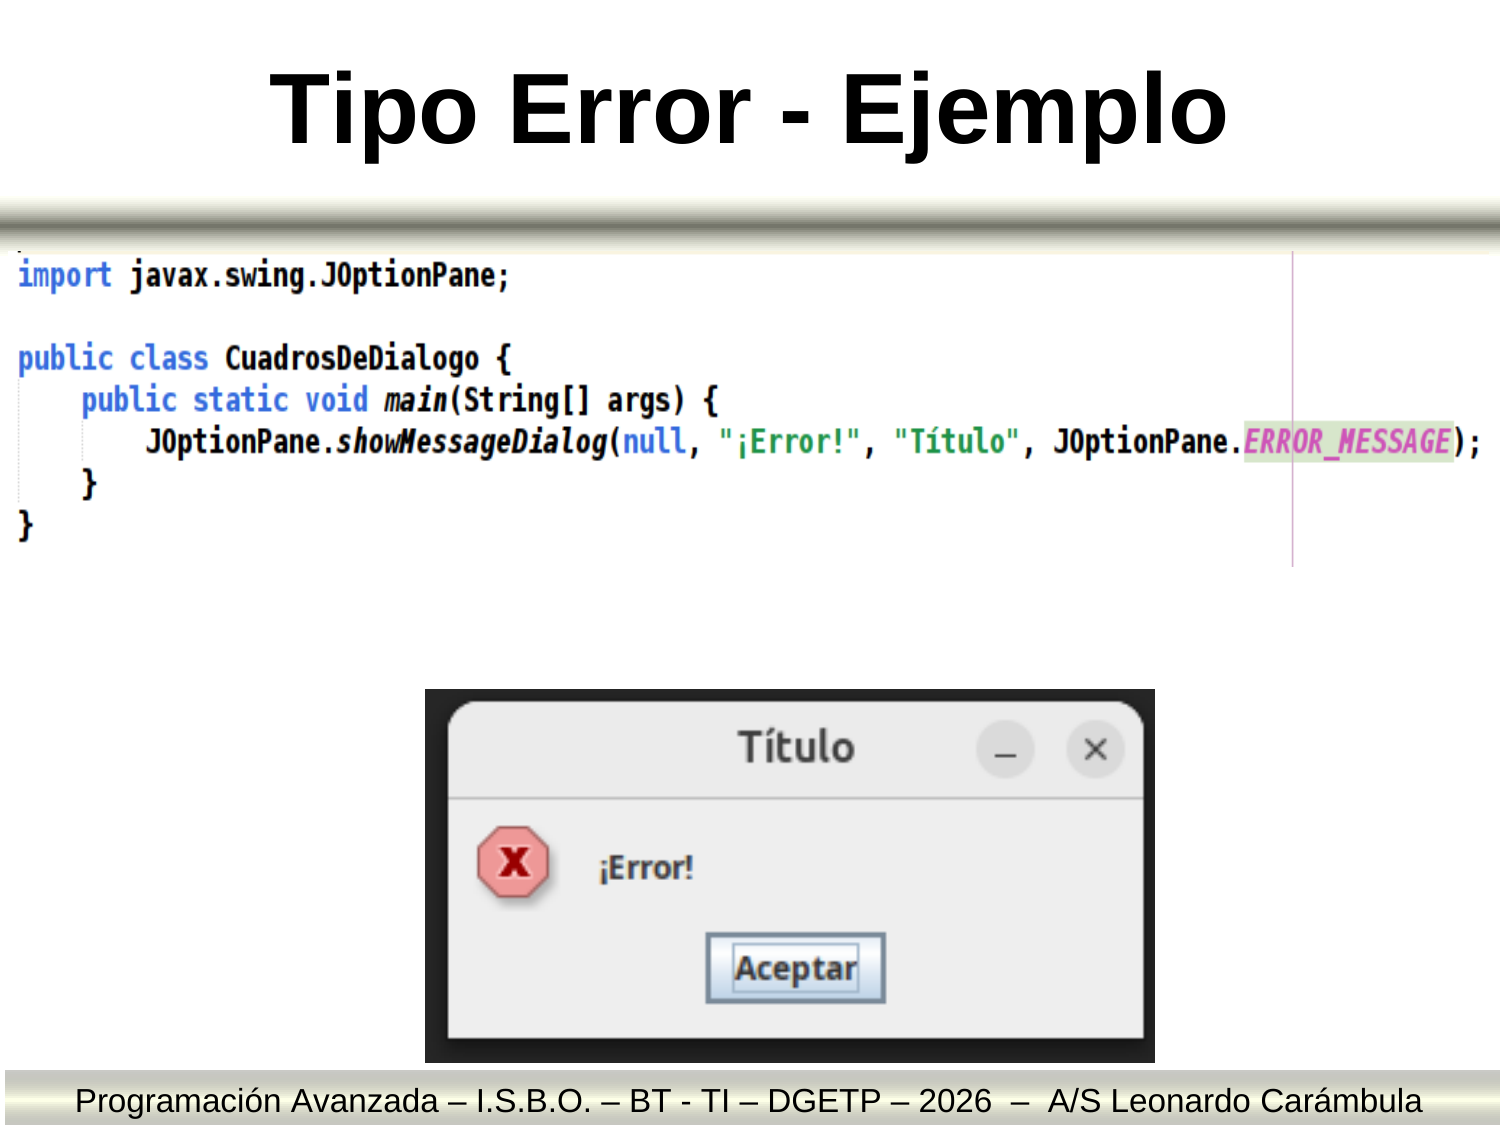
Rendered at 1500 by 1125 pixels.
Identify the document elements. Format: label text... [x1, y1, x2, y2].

picture [425, 689, 1155, 1063]
picture [8, 251, 1489, 567]
title Tipo Error - Ejemplo [0, 9, 1500, 198]
